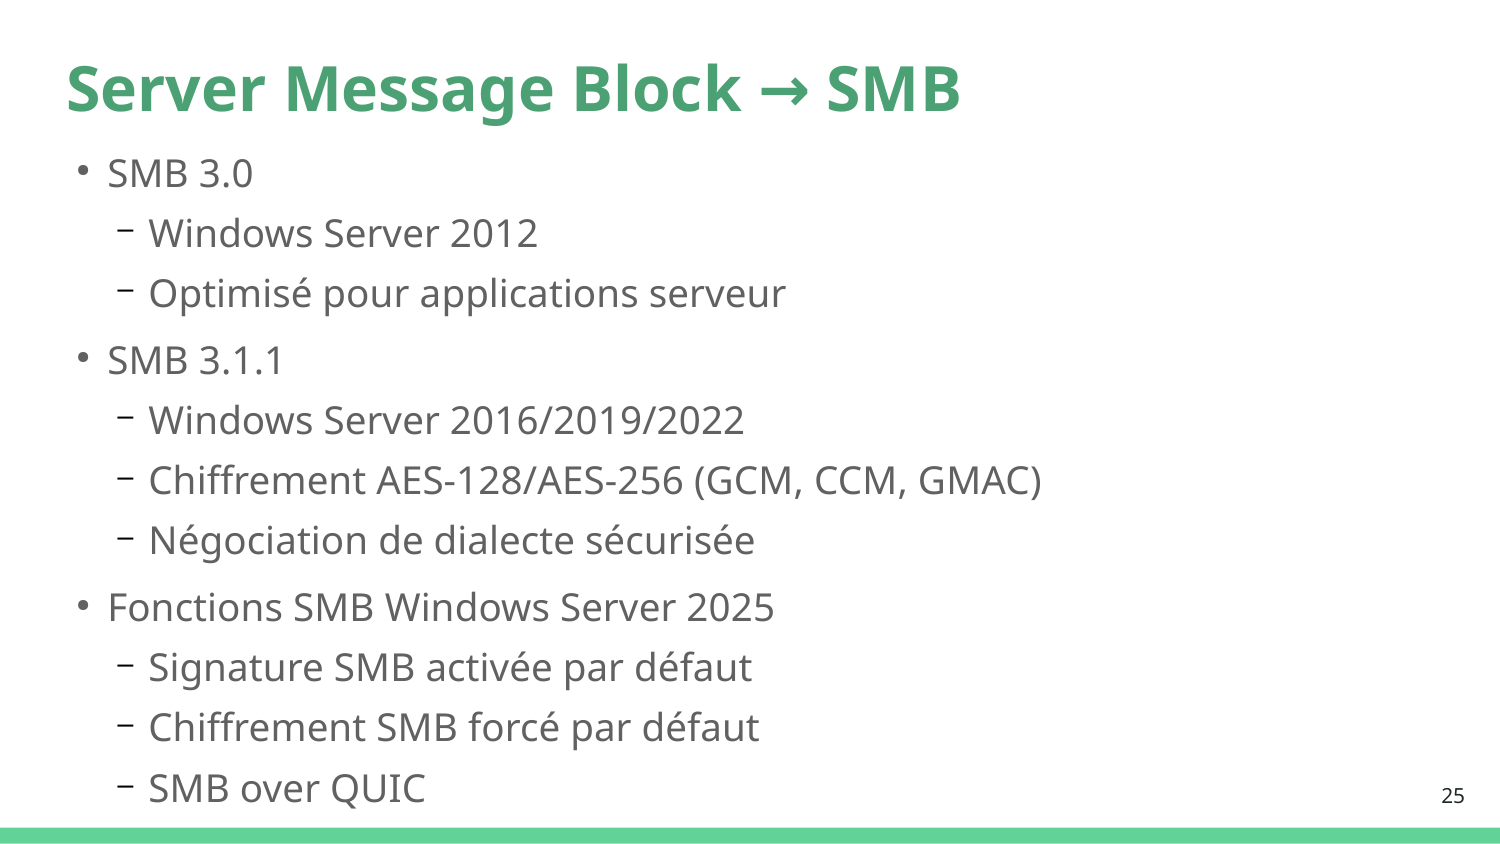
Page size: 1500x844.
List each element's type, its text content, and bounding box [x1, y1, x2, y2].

slide_number <numéro> [1389, 764, 1480, 830]
title Server Message Block → SMB [51, 23, 1449, 117]
list SMB 3.0 Windows Server 2012 Optimisé pour applications serveur SMB 3.1.1 Windows Server 2016/2019/2022 Chiffrement AES-128/AES-256 (GCM, CCM, GMAC) Négociation de dialecte sécurisée Fonctions SMB Windows Server 2025 Signature SMB activée par défaut Chiffrement SMB forcé par défaut SMB over QUIC [51, 126, 1449, 836]
